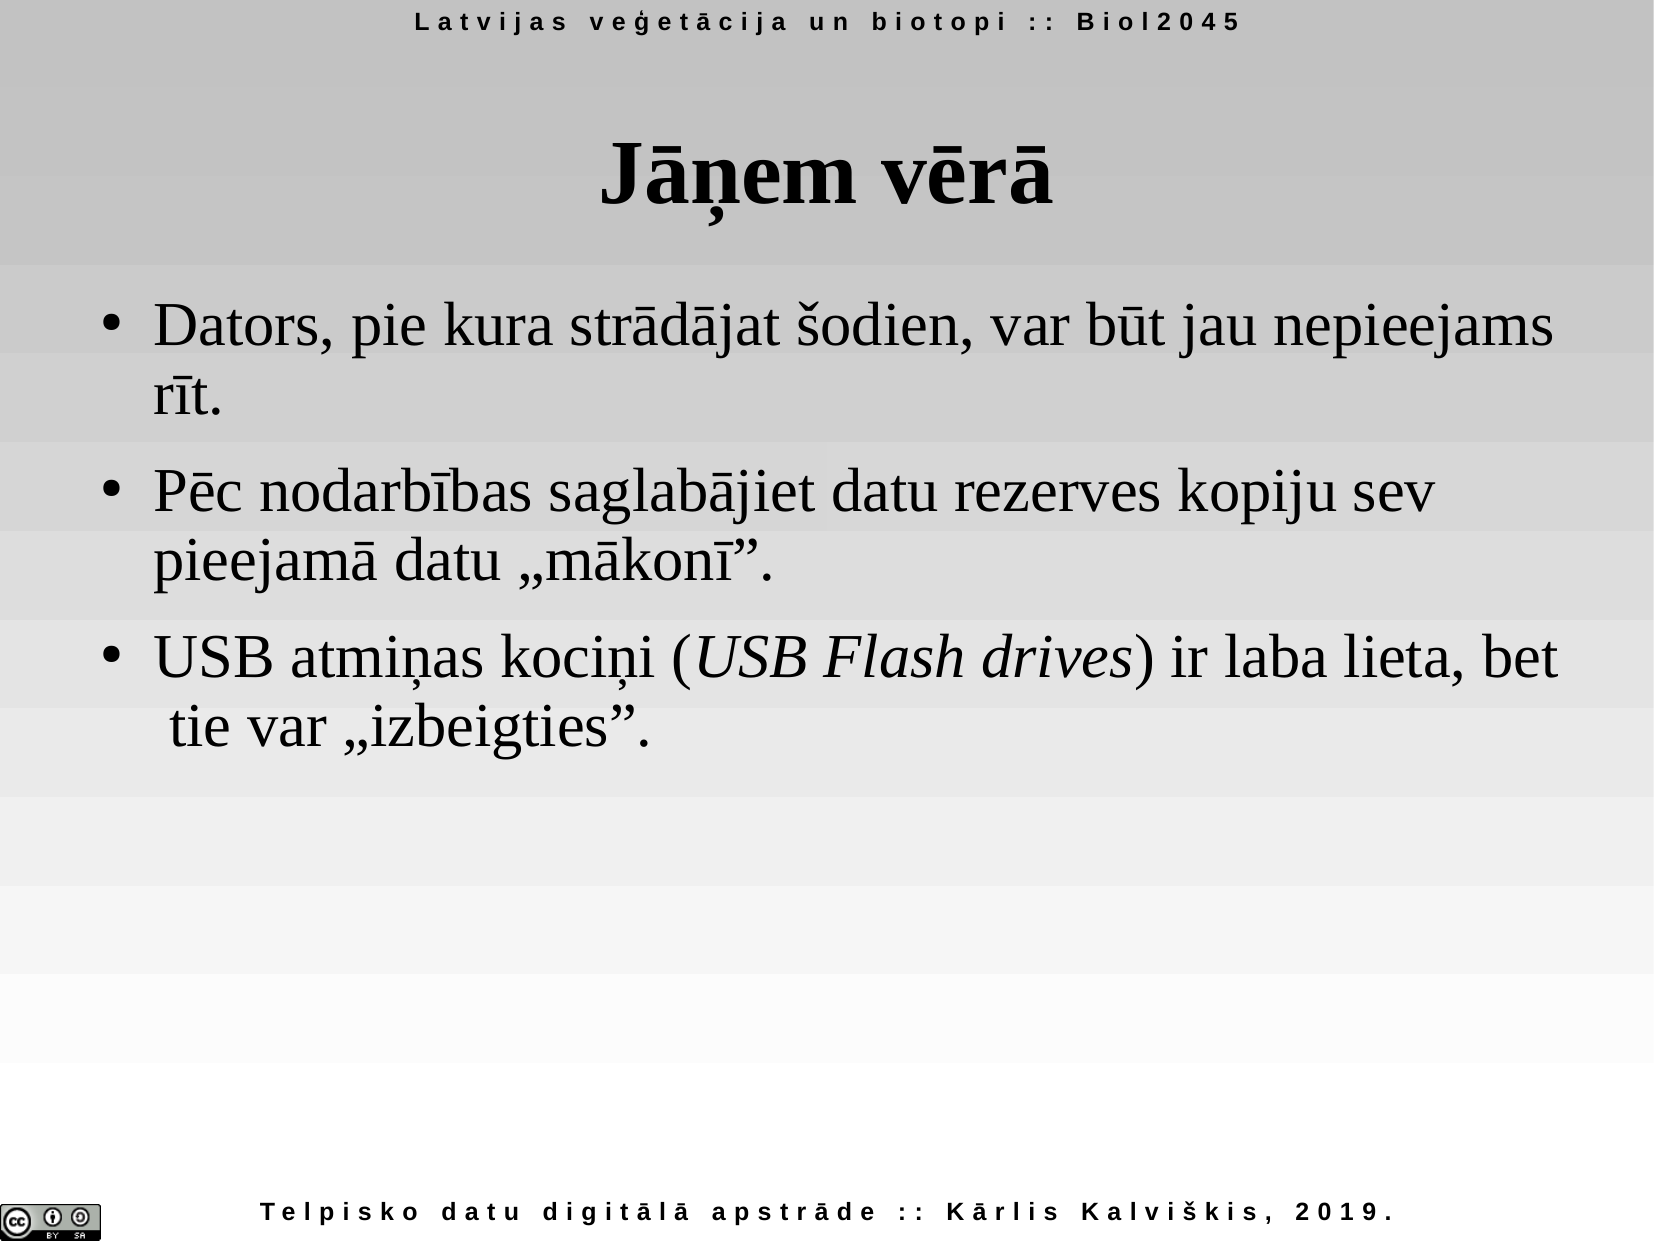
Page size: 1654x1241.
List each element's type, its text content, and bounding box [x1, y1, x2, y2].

title Jāņem vērā [29, 49, 1625, 296]
text_box [82, 289, 1571, 1113]
picture [0, 0, 1654, 1241]
